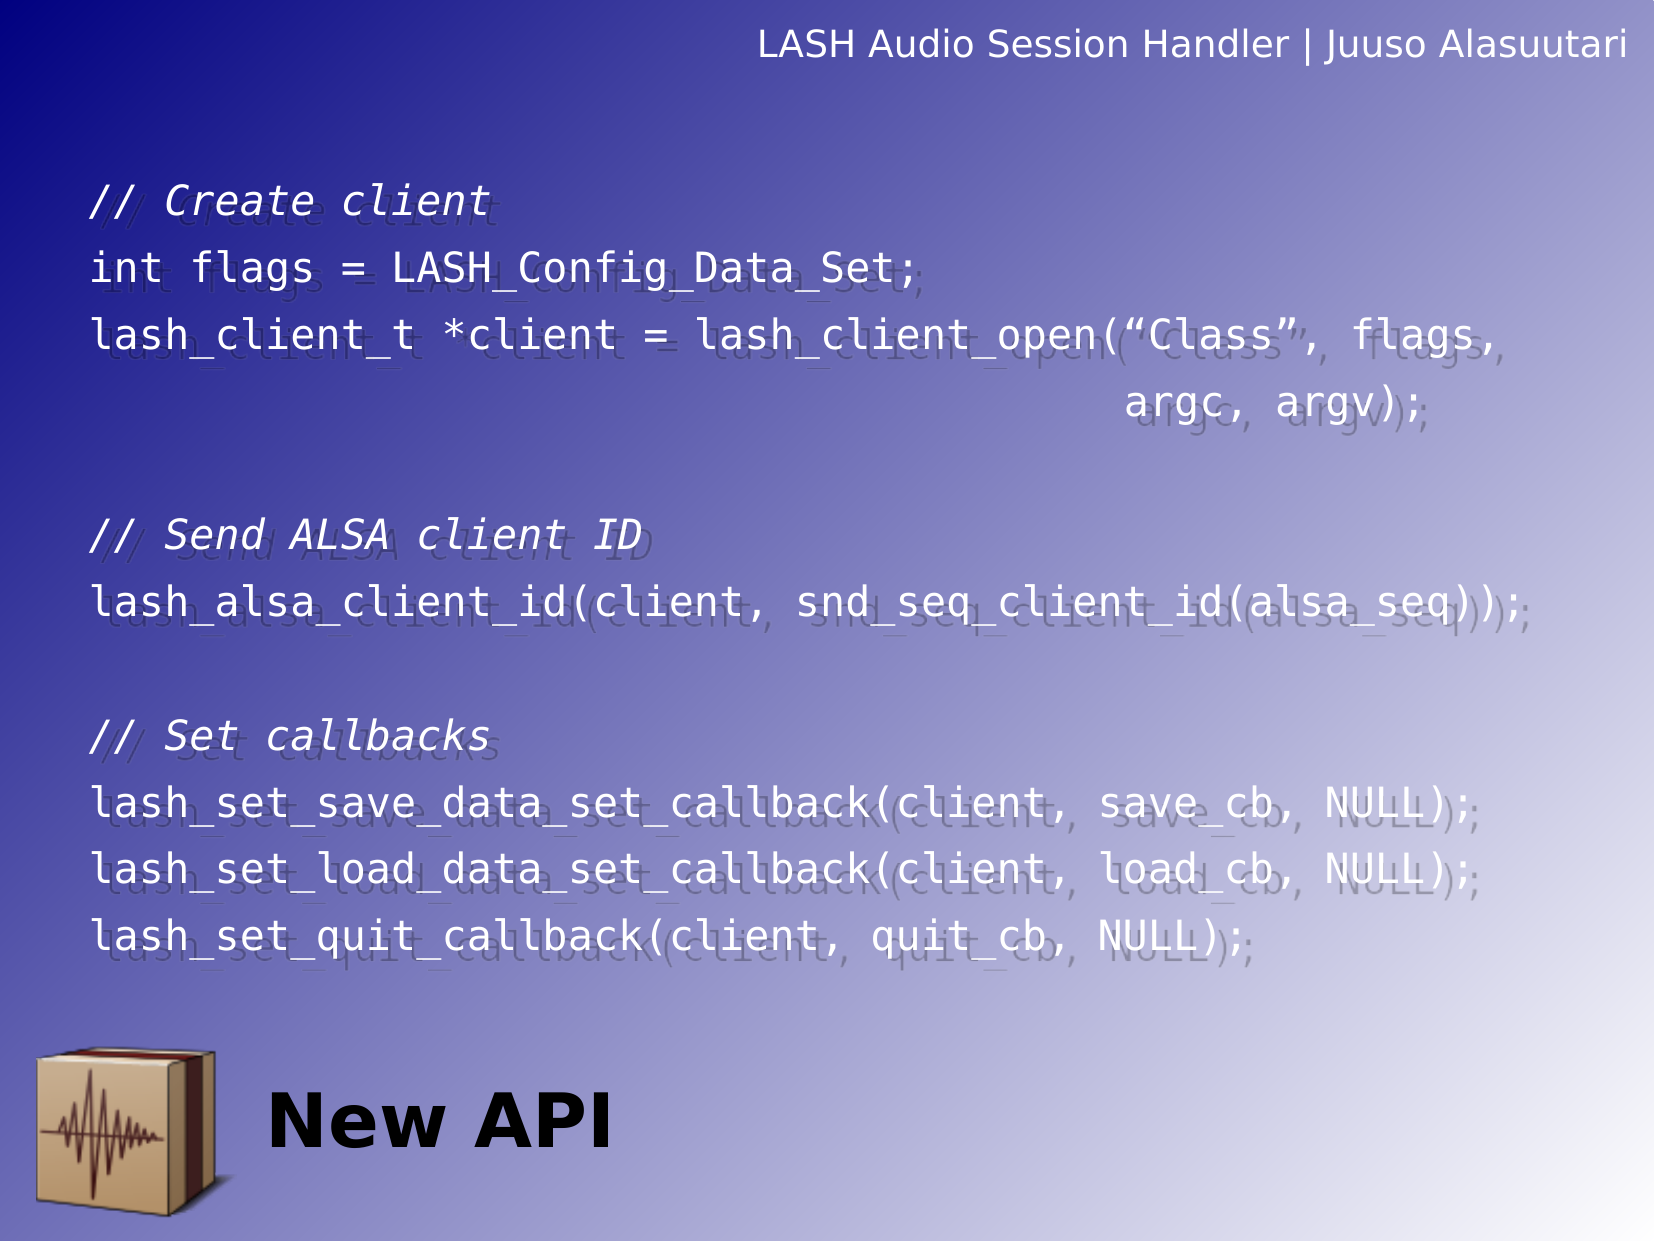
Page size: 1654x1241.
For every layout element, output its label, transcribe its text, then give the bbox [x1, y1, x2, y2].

picture [36, 1033, 237, 1234]
title New API [265, 1033, 1625, 1211]
list // Create client int flags = LASH_Config_Data_Set; lash_client_t *client = lash_client_open(“Class”, flags, argc, argv); // Send ALSA client ID lash_alsa_client_id(client, snd_seq_client_id(alsa_seq)); // Set callbacks lash_set_save_data_set_callback(client, save_cb, NULL); lash_set_load_data_set_callback(client, load_cb, NULL); lash_set_quit_callback(client, quit_cb, NULL); [88, 177, 1565, 1034]
